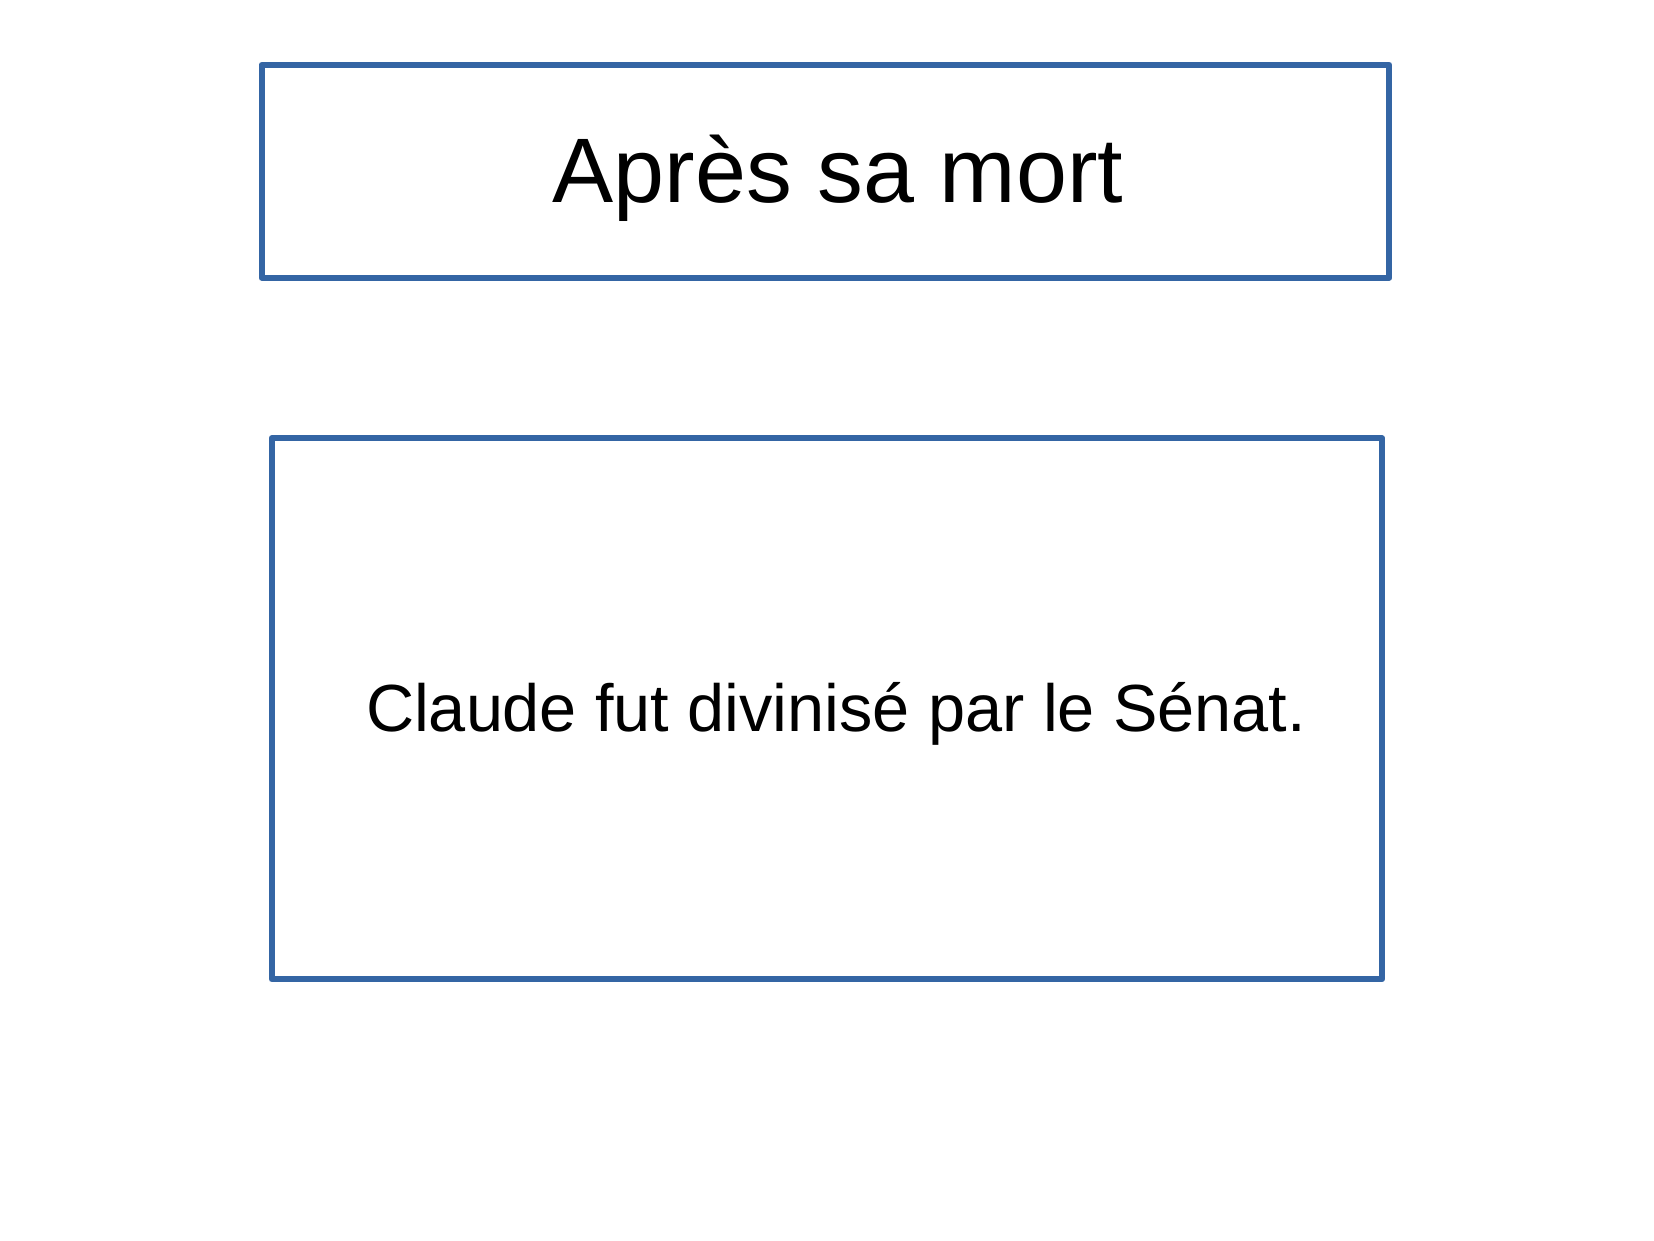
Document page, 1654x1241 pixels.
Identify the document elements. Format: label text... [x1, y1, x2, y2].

title Après sa mort [261, 64, 1390, 278]
subtitle Claude fut divinisé par le Sénat. [271, 438, 1383, 980]
